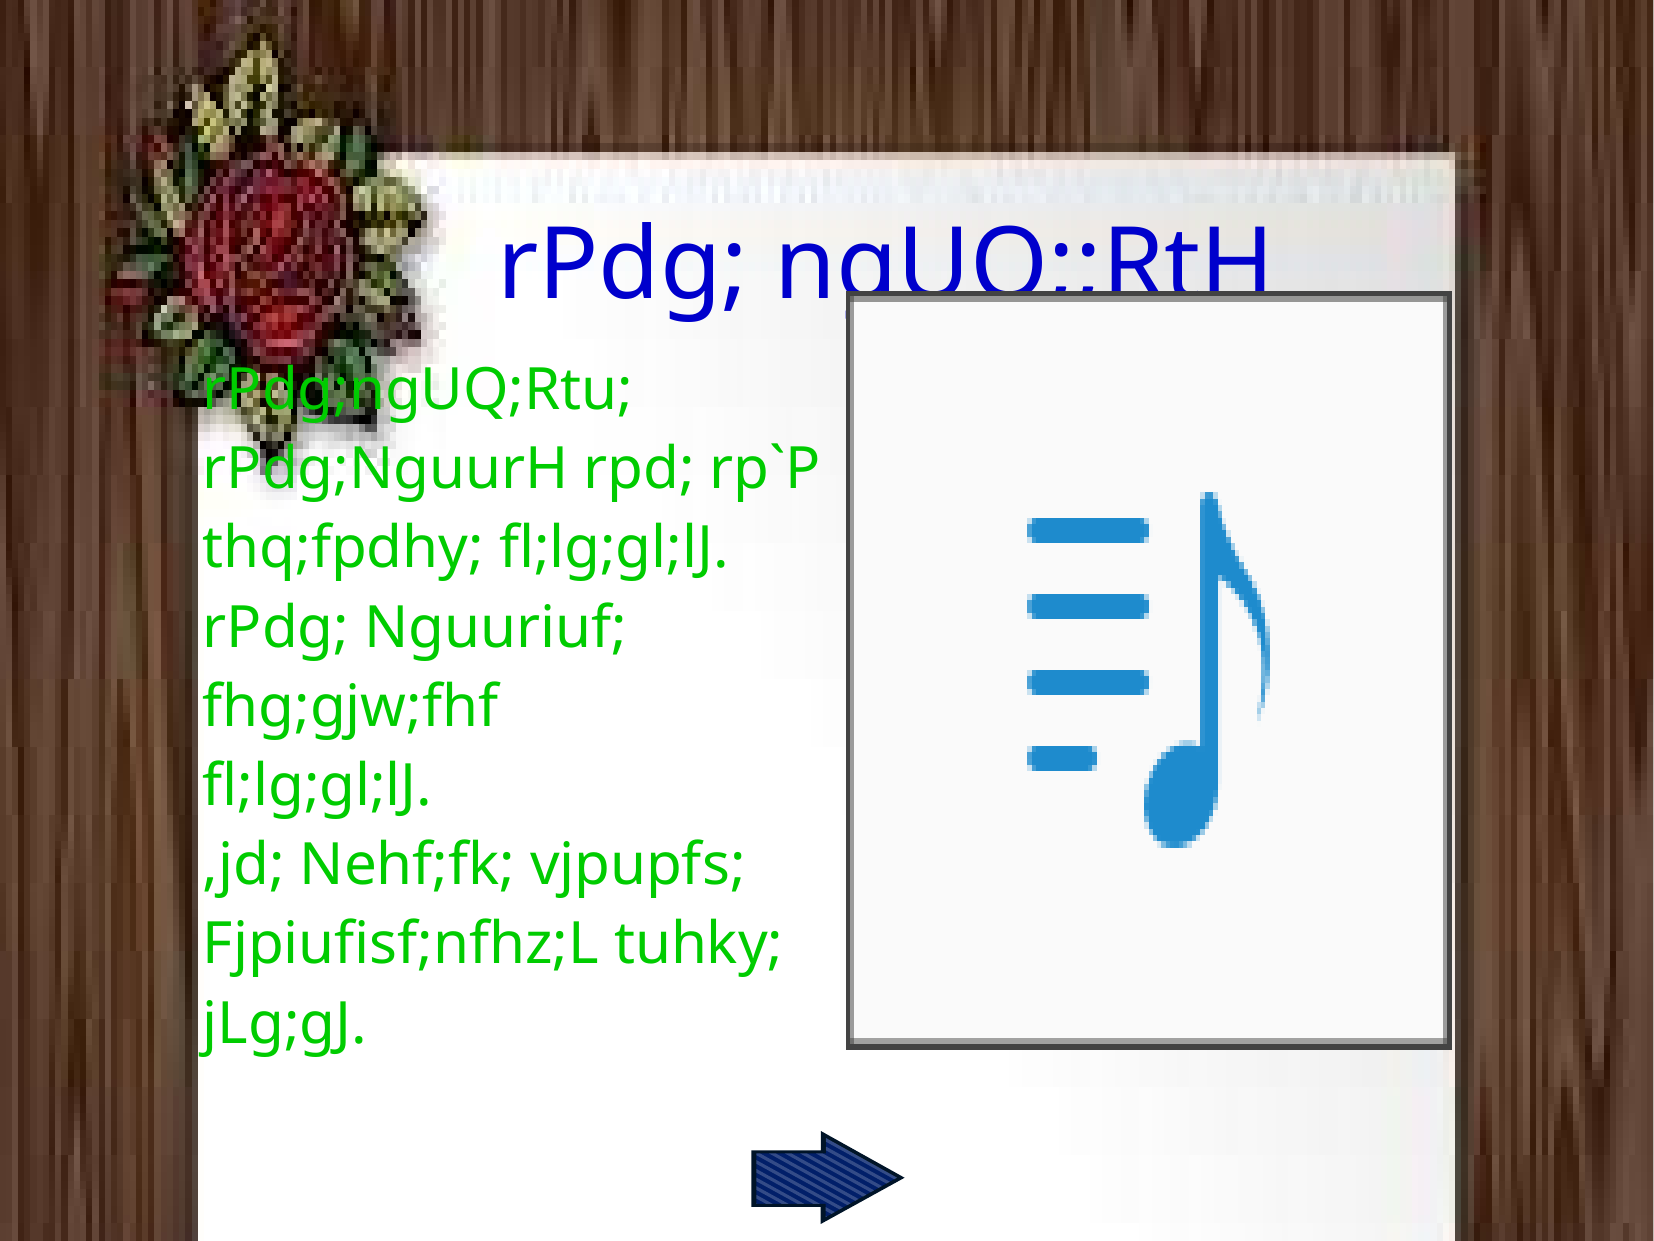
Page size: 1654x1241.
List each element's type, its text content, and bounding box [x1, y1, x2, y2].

text_box rPdg;ngUQ;Rtu; rPdg;NguurH rpd; rp`P thq;fpdhy; fl;lg;gl;lJ. rPdg; Nguuriuf; fhg;gjw;fhf fl;lg;gl;lJ. ,jd; Nehf;fk; vjpupfs; Fjpiufisf;nfhz;L tuhky; jLg;gJ. [188, 339, 856, 1160]
picture [0, 0, 1654, 1241]
text_box rPdg; ngUQ;;RtH [377, 184, 1394, 308]
text_box [845, 290, 1453, 1052]
